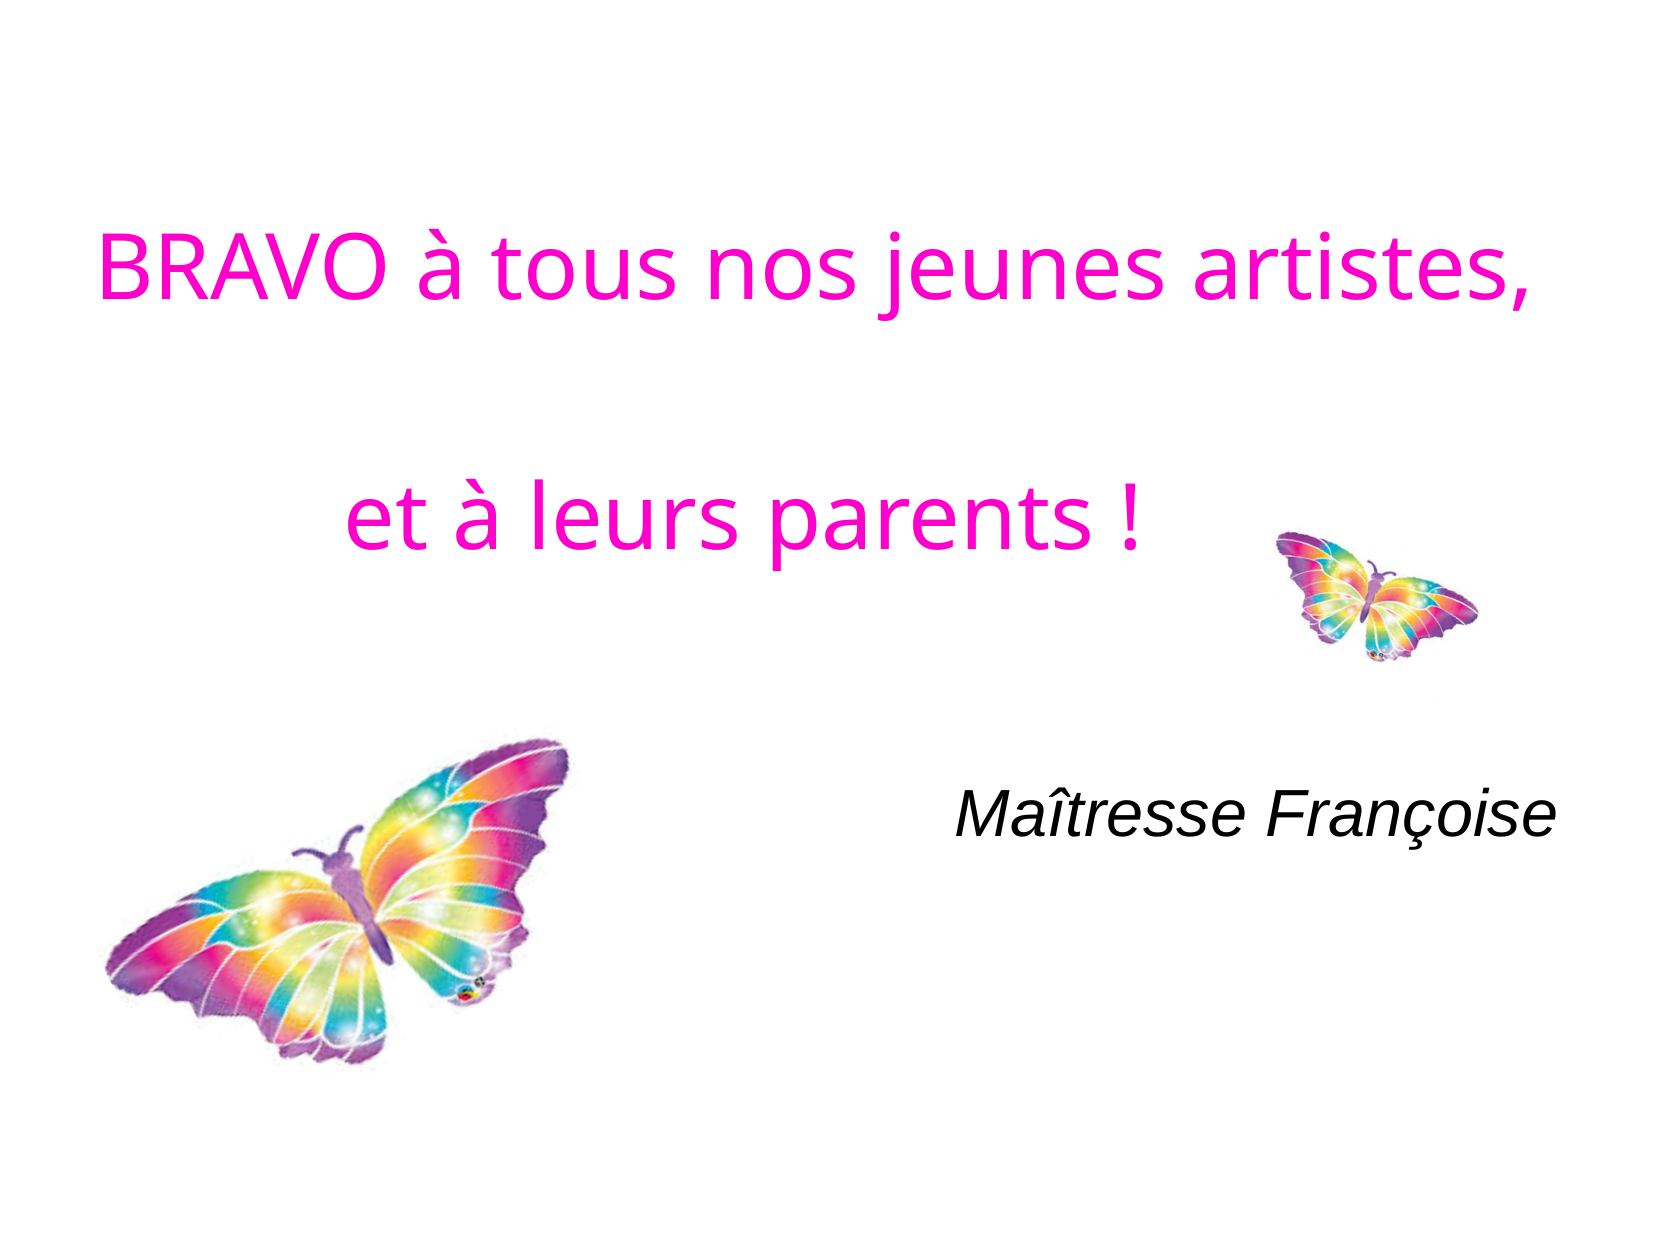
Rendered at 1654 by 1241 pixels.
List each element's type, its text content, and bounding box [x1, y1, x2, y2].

picture [1240, 496, 1496, 713]
subtitle BRAVO à tous nos jeunes artistes, et à leurs parents ! Maîtresse Françoise [70, 166, 1560, 886]
picture [59, 649, 678, 1197]
